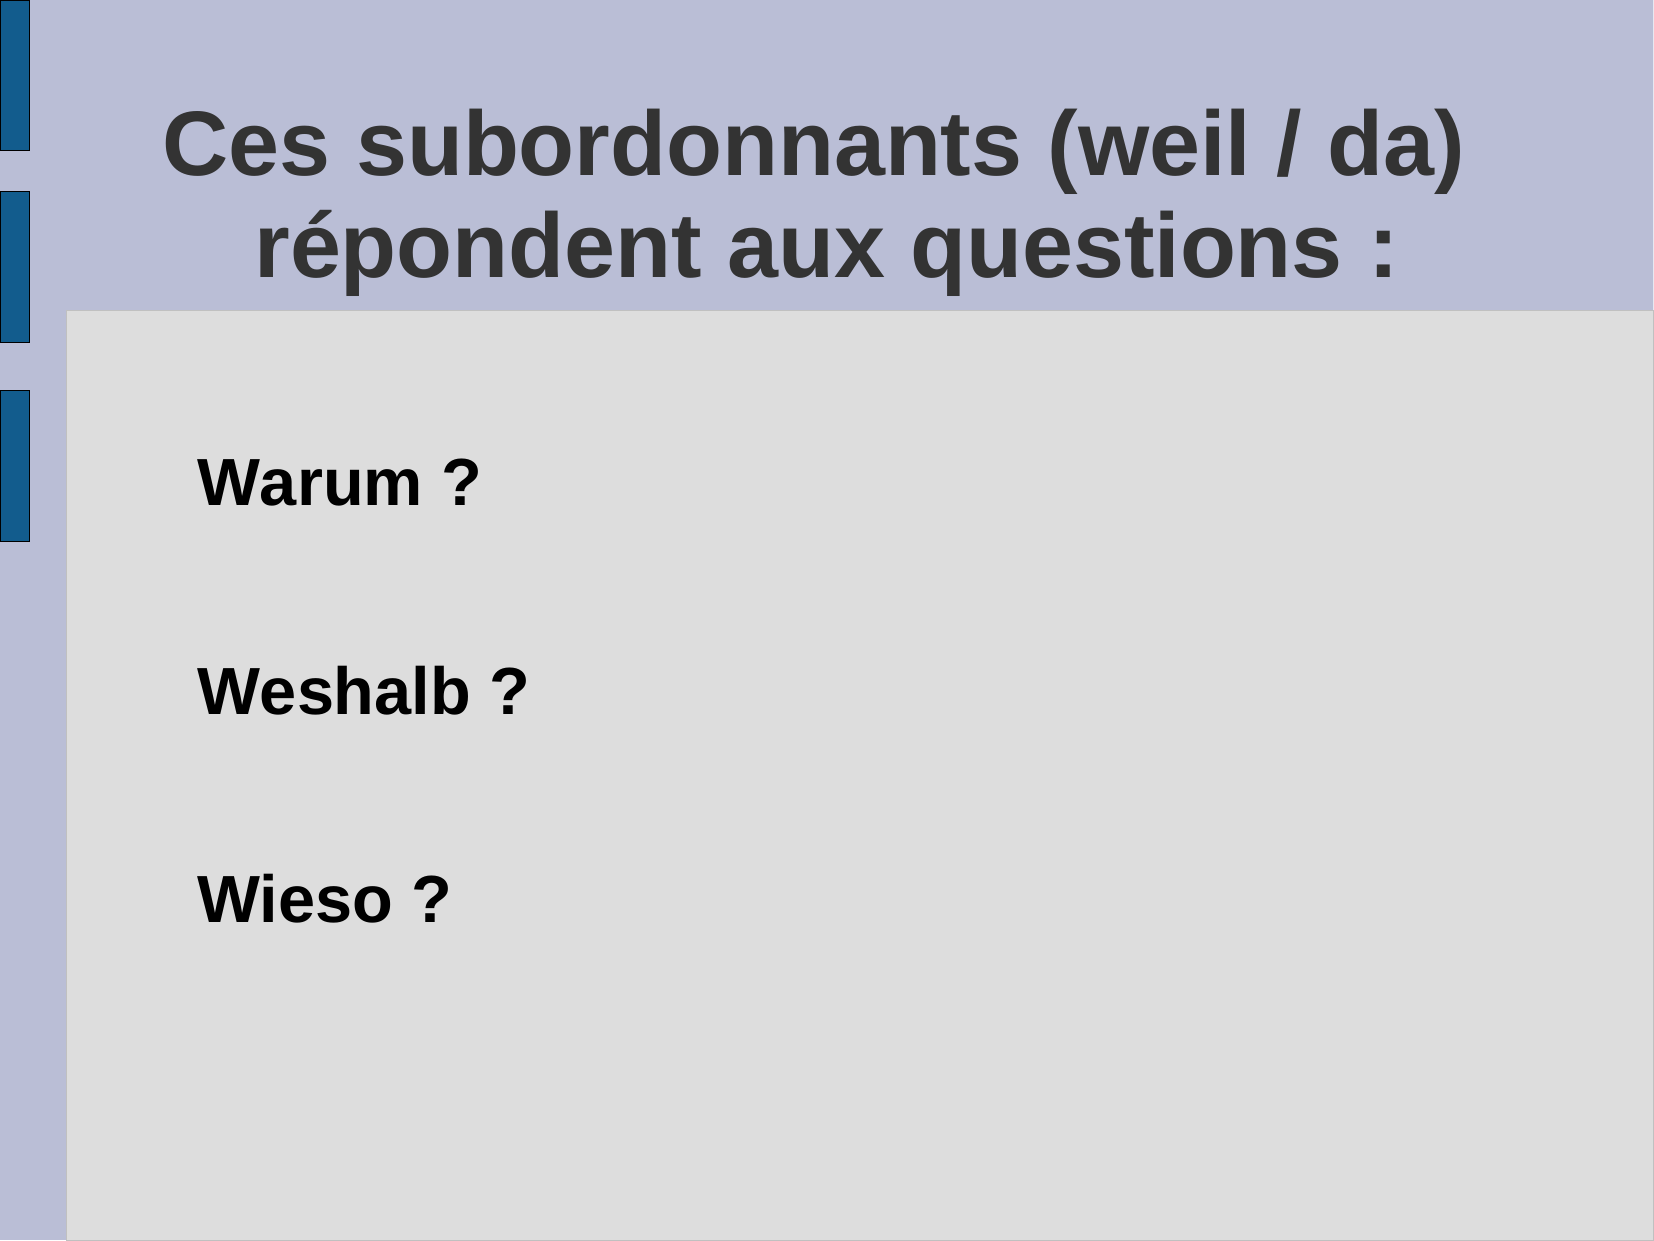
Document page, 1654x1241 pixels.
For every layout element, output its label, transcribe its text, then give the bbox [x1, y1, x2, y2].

title Ces subordonnants (weil / da) répondent aux questions : [121, 92, 1534, 298]
list Warum ? Weshalb ? Wieso ? [123, 340, 1536, 1123]
